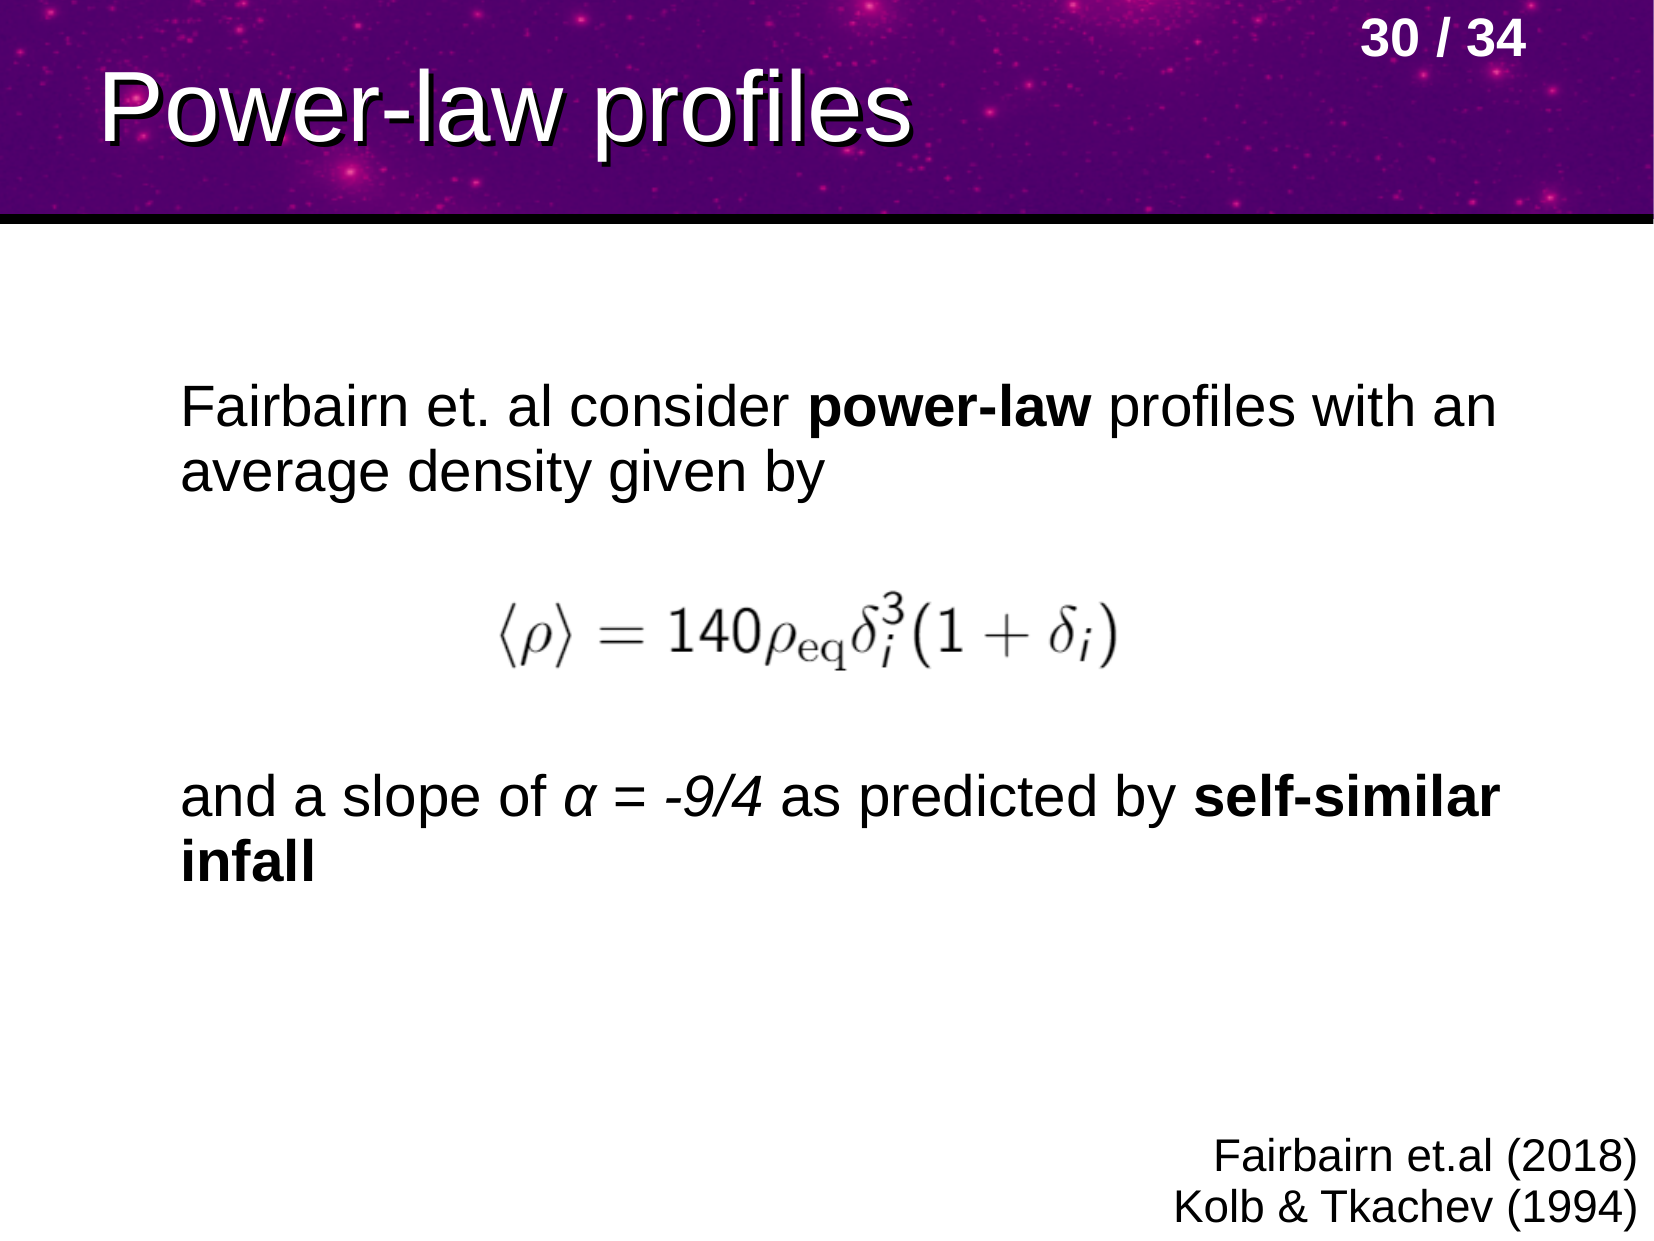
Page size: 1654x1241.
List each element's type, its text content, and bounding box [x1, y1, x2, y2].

text_box Power-law profiles [82, 44, 1264, 171]
picture [0, 0, 1654, 214]
text_box <number> / 34 [1345, 0, 1654, 77]
text_box Fairbairn et. al consider power-law profiles with an average density given by and a slope of α = -9/4 as predicted by self-similar infall [129, 366, 1536, 934]
picture [481, 555, 1146, 713]
text_box Fairbairn et.al (2018) Kolb & Tkachev (1994) [1074, 1122, 1654, 1241]
